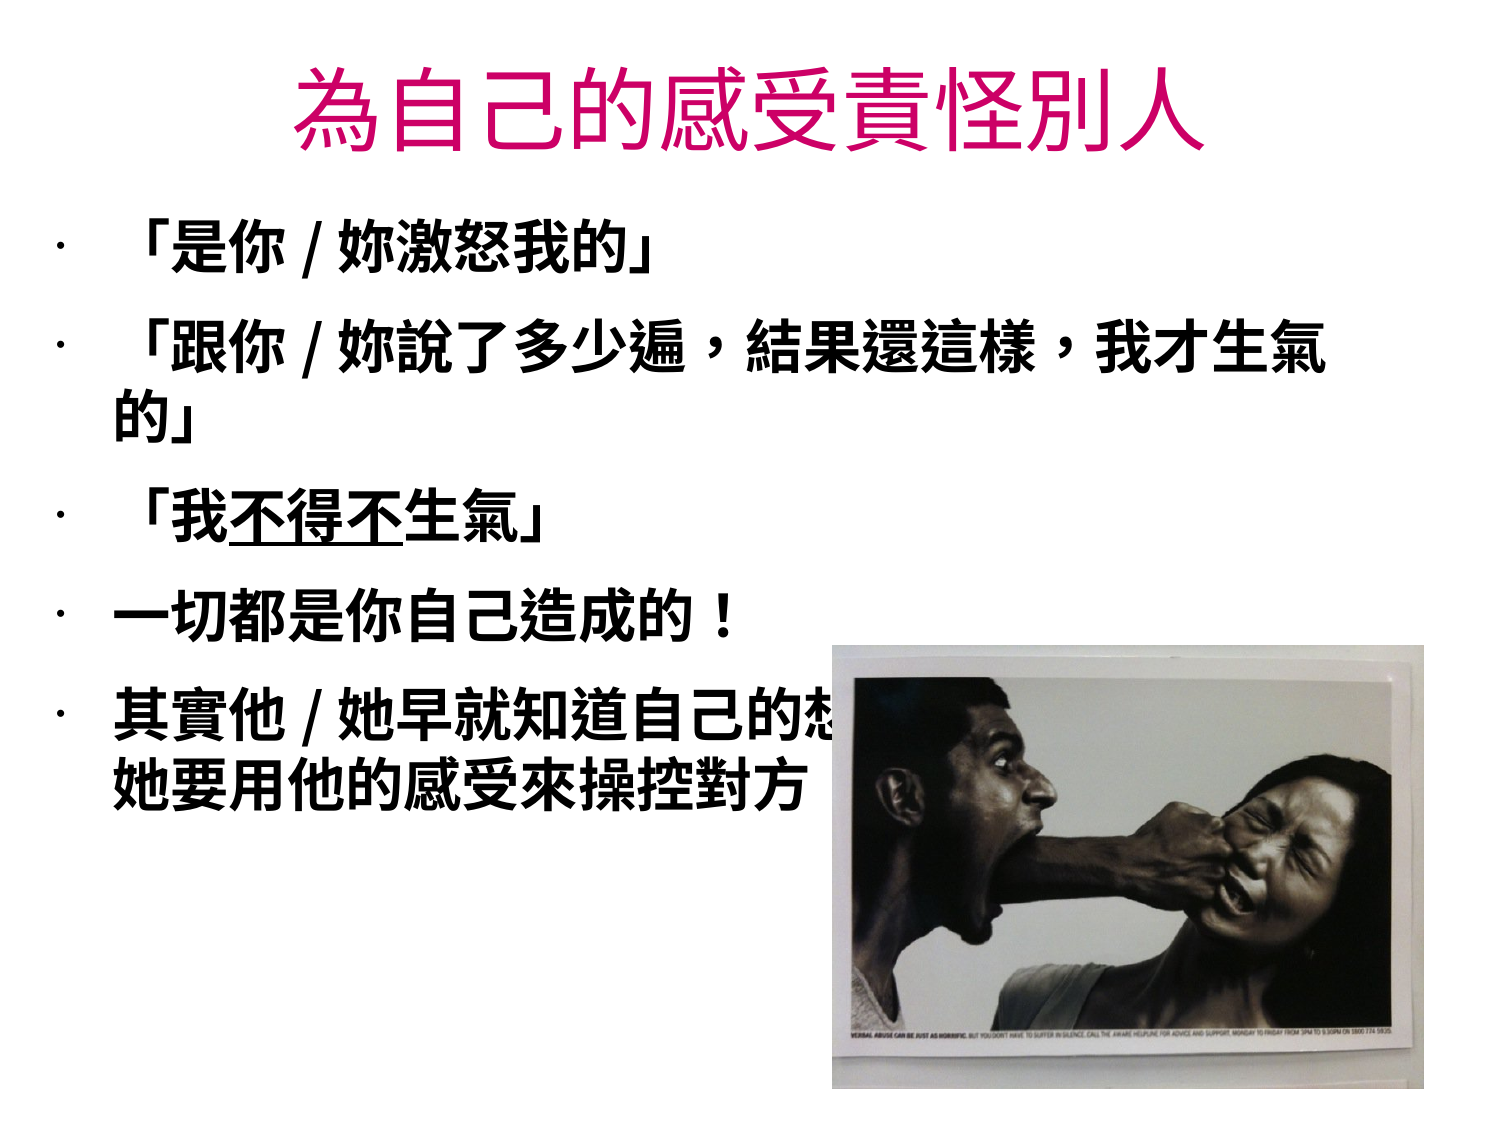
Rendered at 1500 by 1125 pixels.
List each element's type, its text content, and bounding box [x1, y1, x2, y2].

list 「是你/妳激怒我的」 「跟你/妳說了多少遍，結果還這樣，我才生氣的」 「我不得不生氣」 一切都是你自己造成的！ 其實他/她早就知道自己的想法和感受了，但他/她要用他的感受來操控對方 [41, 203, 1392, 946]
picture [832, 645, 1424, 1089]
title 為自己的感受責怪別人 [75, 45, 1425, 233]
